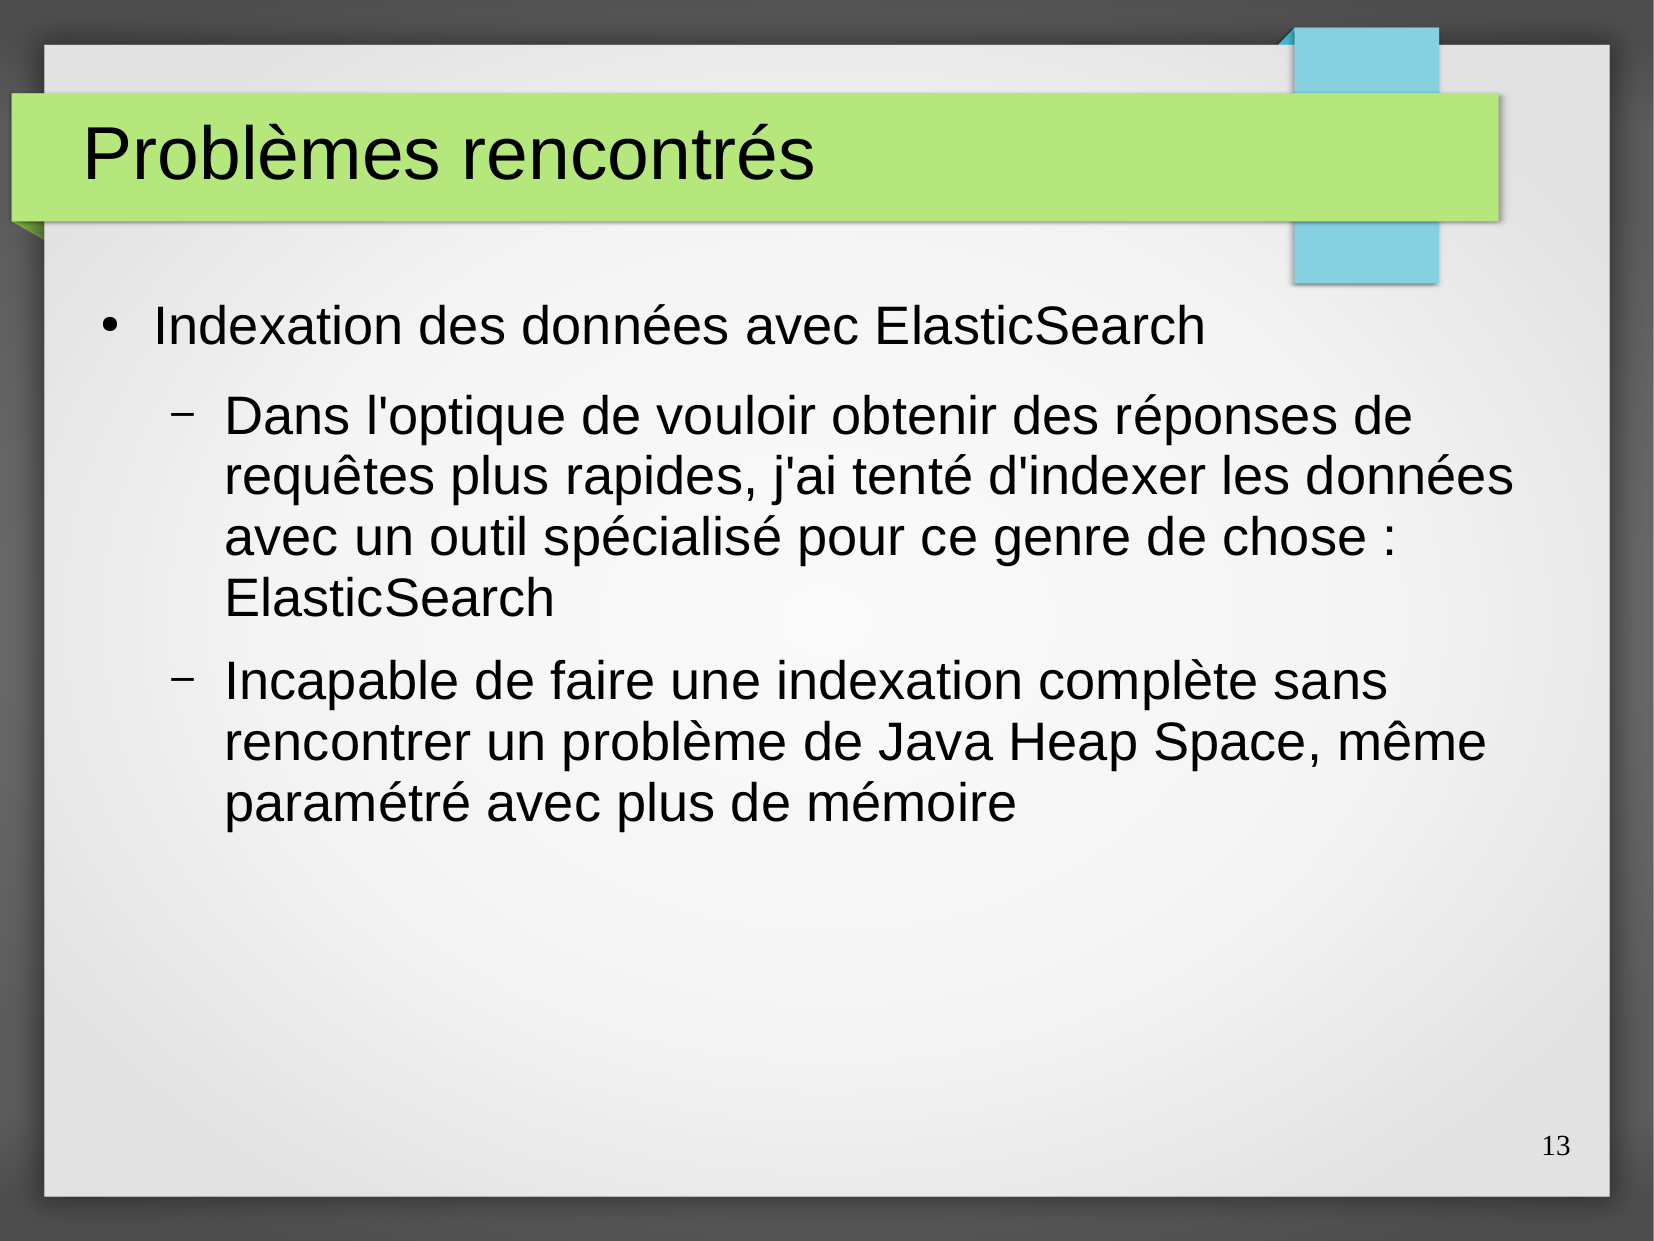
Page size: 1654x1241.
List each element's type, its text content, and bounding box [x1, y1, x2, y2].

title Problèmes rencontrés [82, 94, 1264, 213]
list Indexation des données avec ElasticSearch Dans l'optique de vouloir obtenir des réponses de requêtes plus rapides, j'ai tenté d'indexer les données avec un outil spécialisé pour ce genre de chose : ElasticSearch Incapable de faire une indexation complète sans rencontrer un problème de Java Heap Space, même paramétré avec plus de mémoire [82, 295, 1571, 1015]
picture [0, 0, 1654, 1241]
